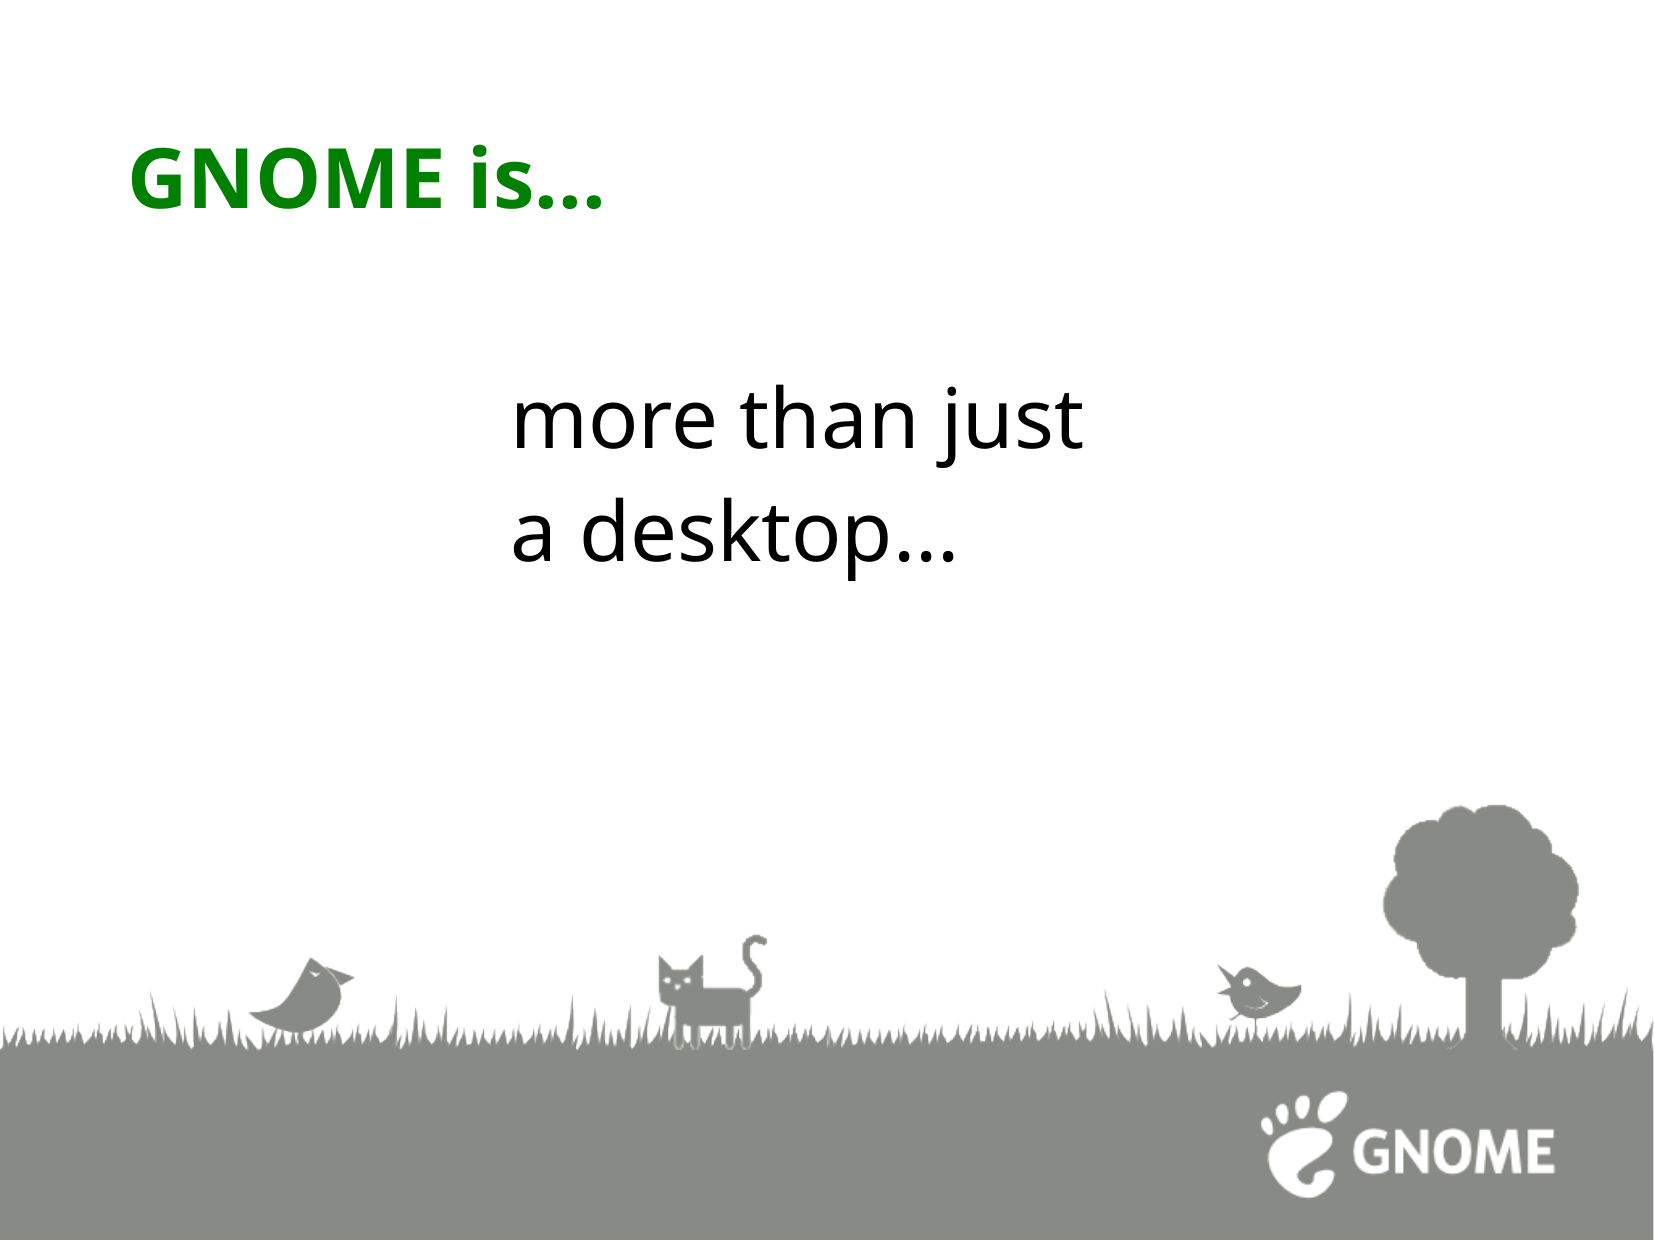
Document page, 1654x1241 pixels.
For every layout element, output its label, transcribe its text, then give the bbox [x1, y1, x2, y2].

text_box more than just a desktop... [495, 351, 1102, 590]
text_box GNOME is... [112, 112, 1276, 239]
picture [0, 0, 1654, 1240]
